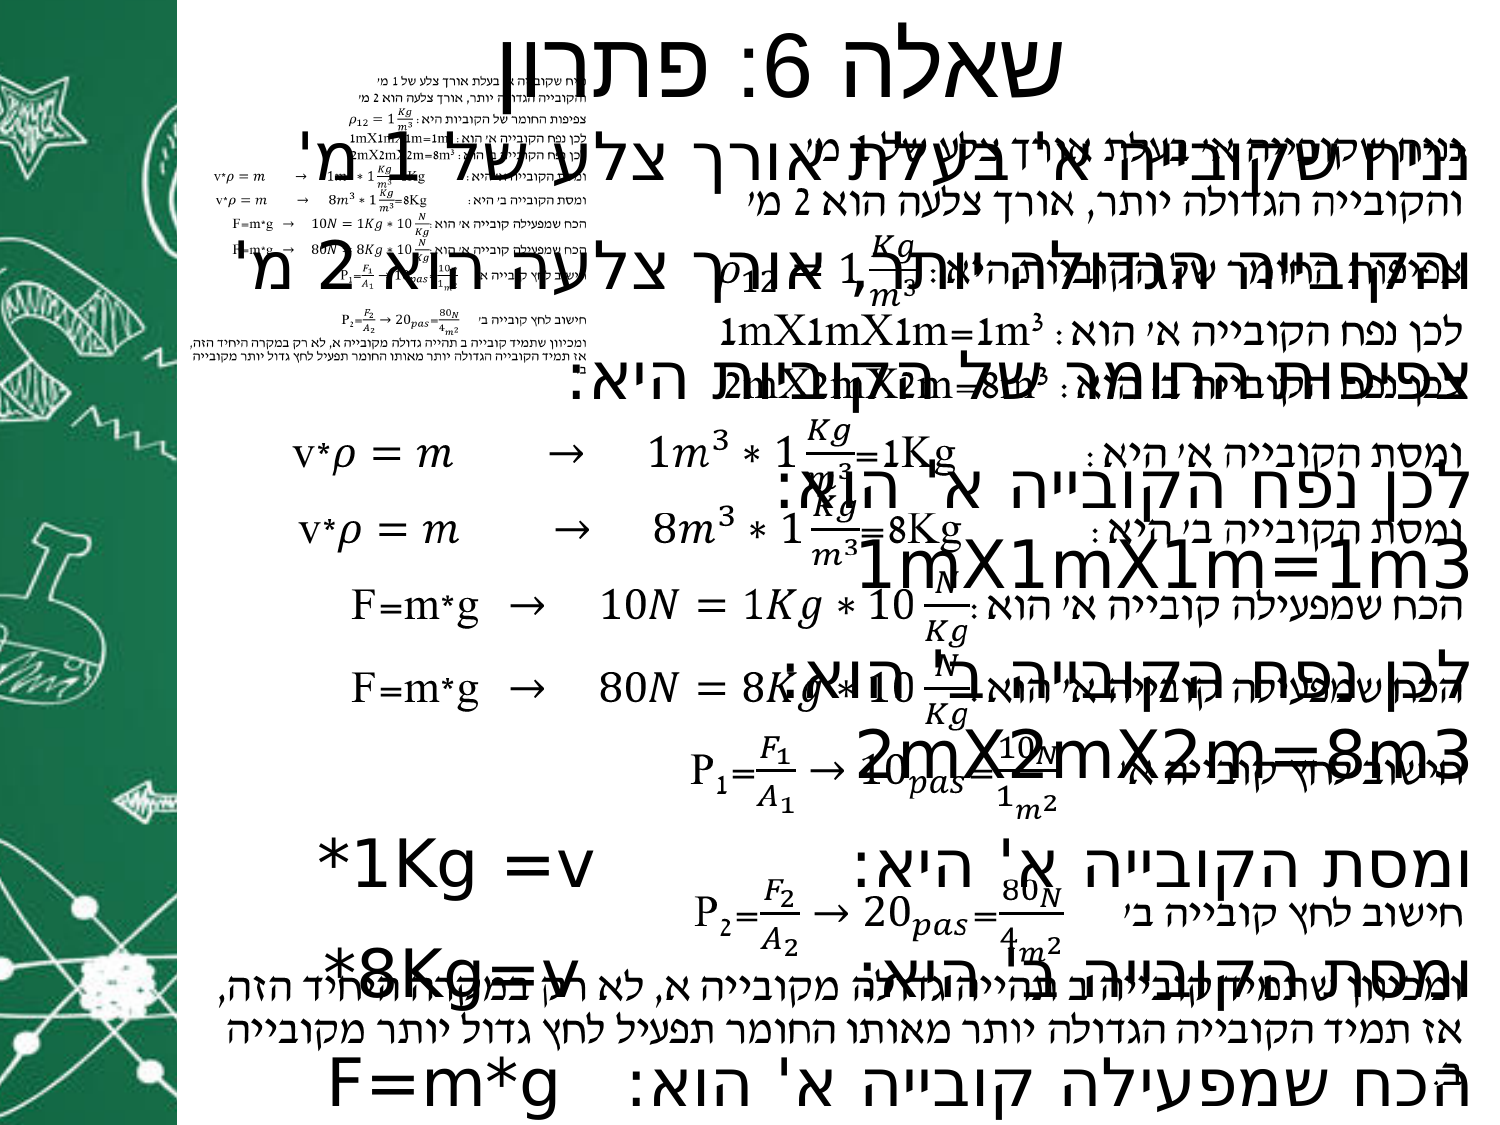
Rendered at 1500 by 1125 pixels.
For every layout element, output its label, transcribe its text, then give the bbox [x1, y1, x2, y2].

title שאלה 6: פתרון [177, 0, 1457, 106]
list [177, 106, 1490, 1125]
picture [0, 0, 595, 1125]
